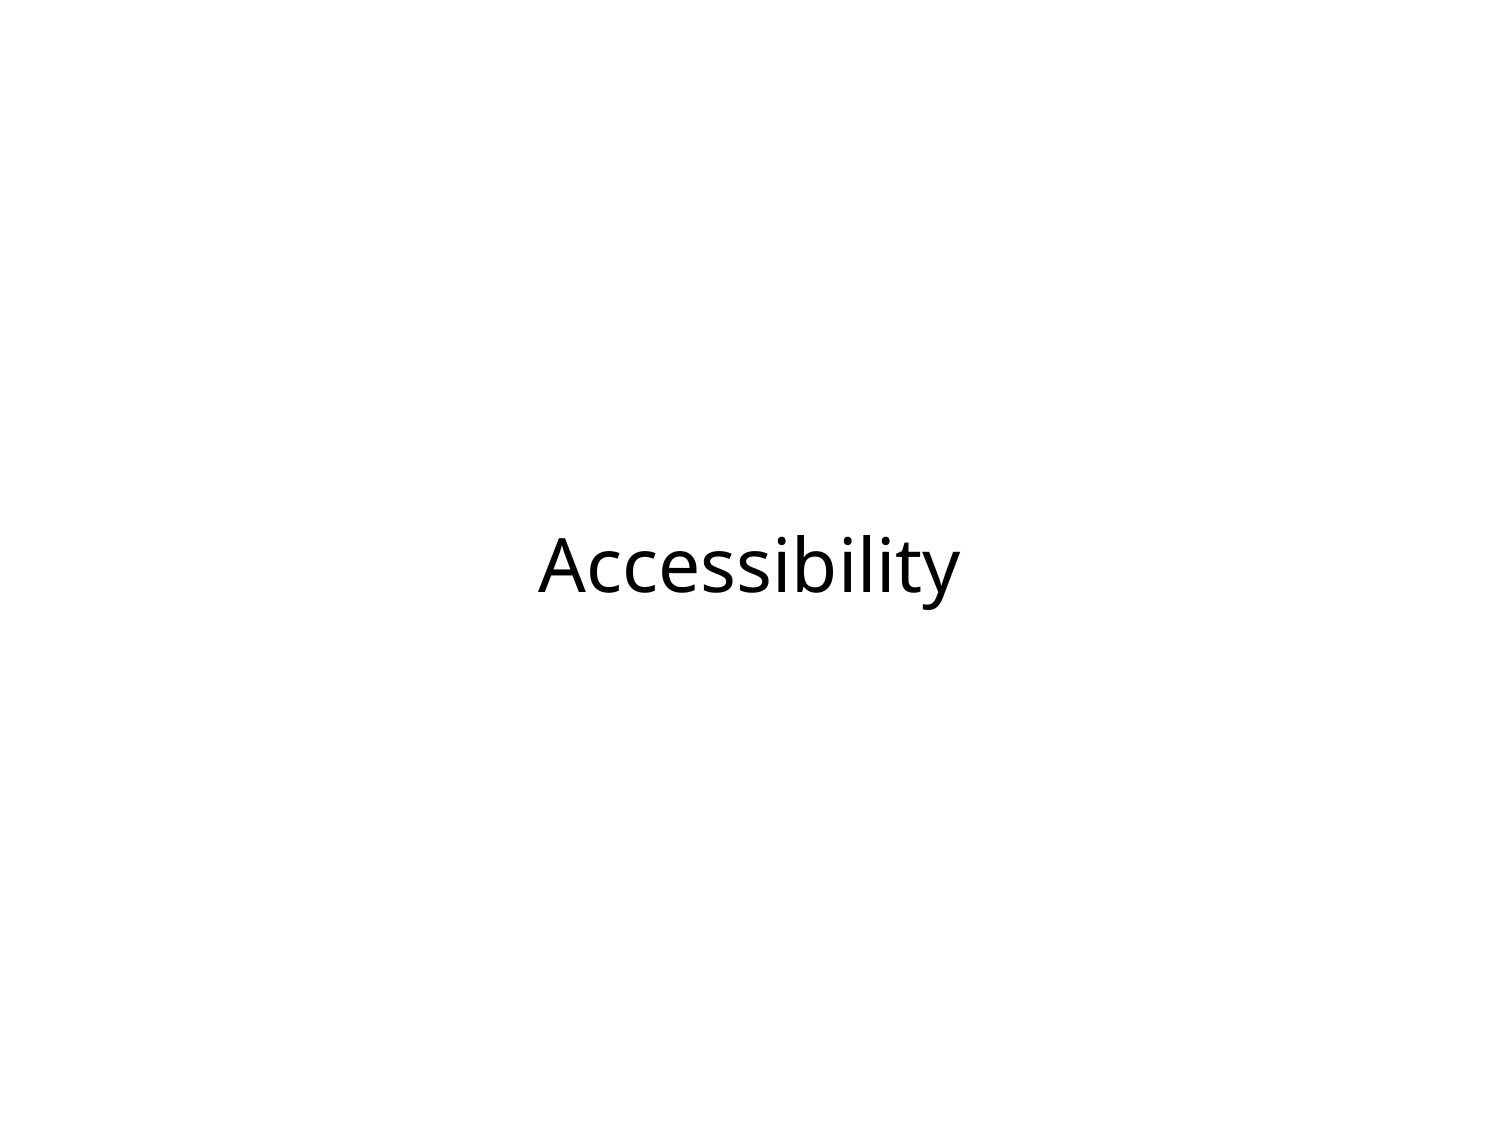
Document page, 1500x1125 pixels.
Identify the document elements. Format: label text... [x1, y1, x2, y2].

title Accessibility [51, 470, 1449, 655]
